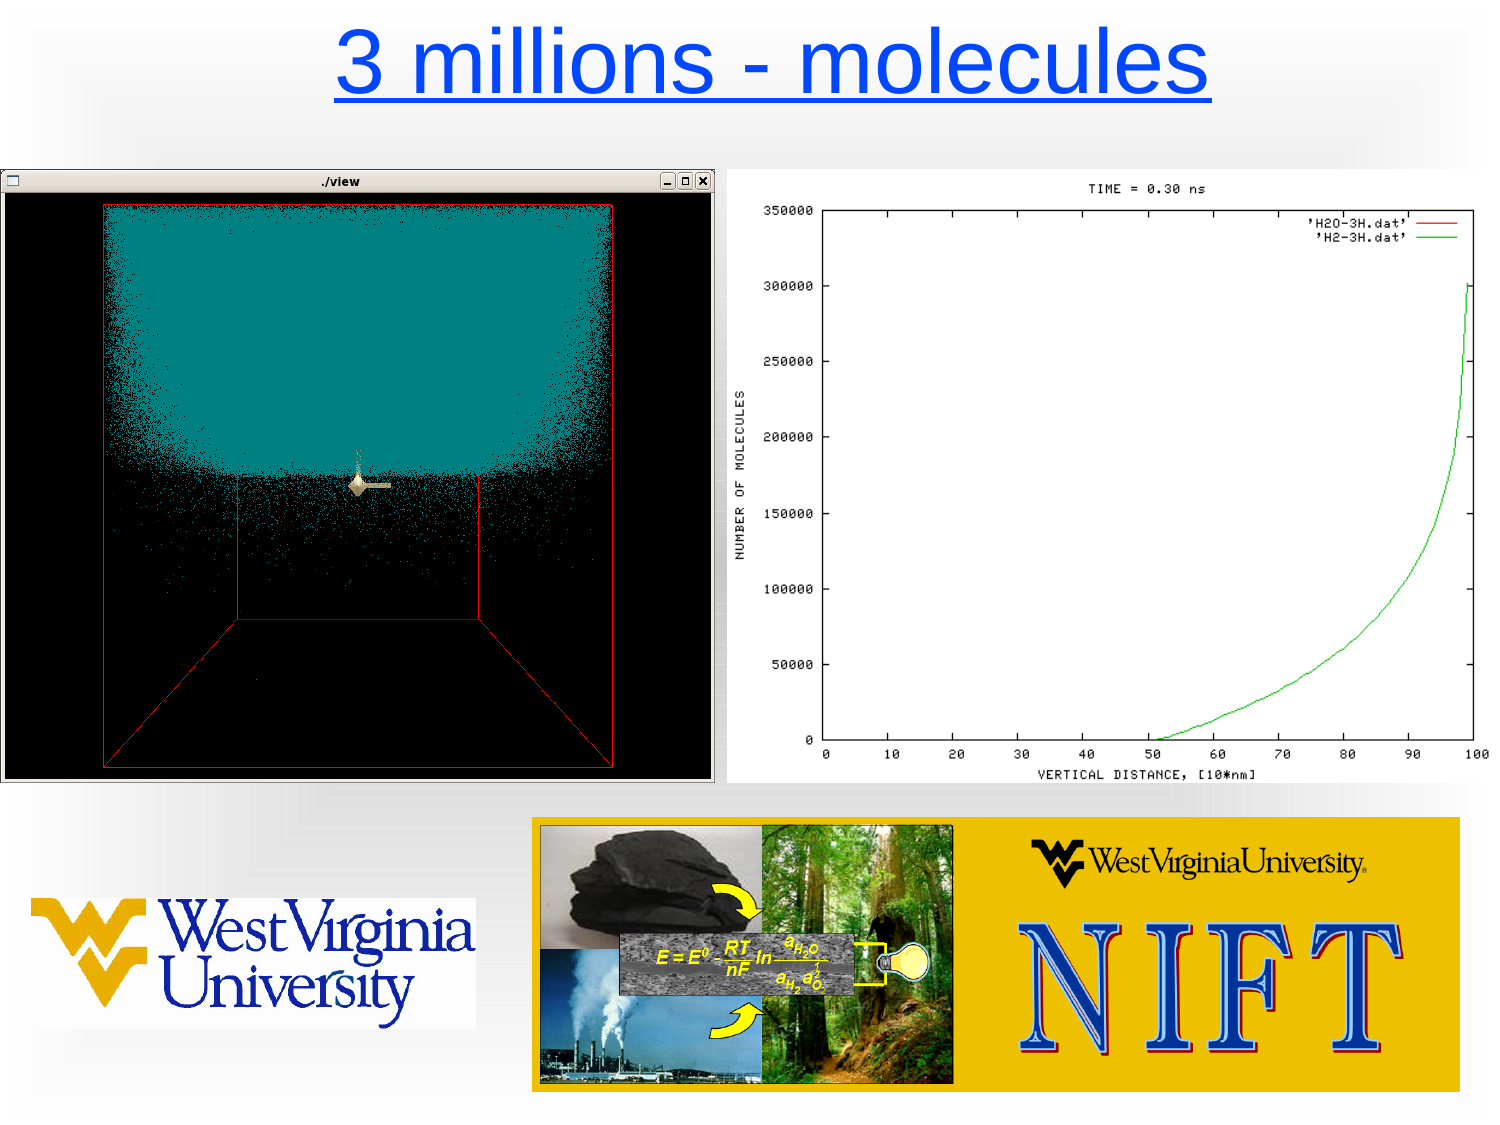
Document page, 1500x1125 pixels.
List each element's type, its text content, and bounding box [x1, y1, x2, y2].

picture [0, 169, 715, 783]
picture [727, 169, 1497, 783]
title 3 millions - molecules [135, 10, 1411, 113]
picture [532, 817, 1460, 1092]
